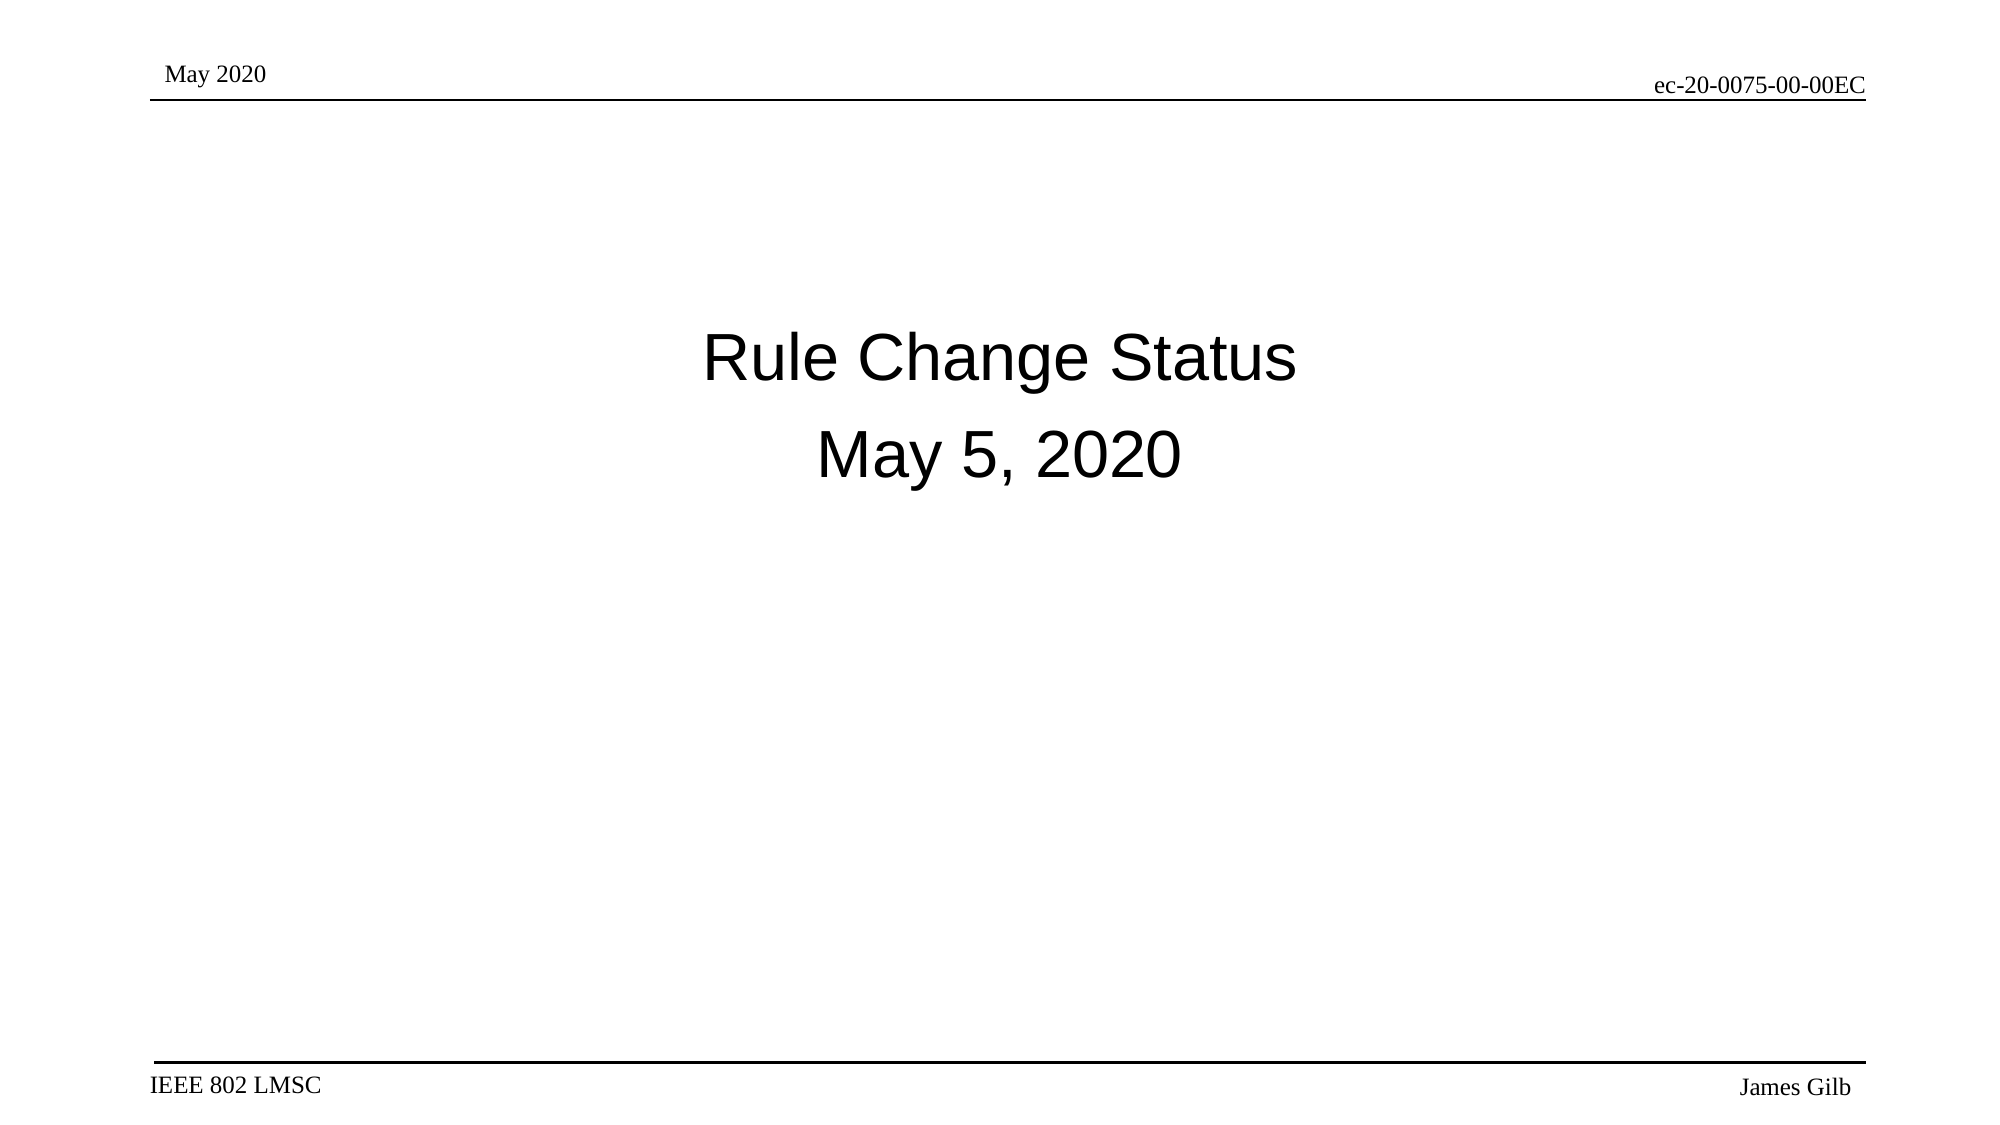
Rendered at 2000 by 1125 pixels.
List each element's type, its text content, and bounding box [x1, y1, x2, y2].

subtitle Rule Change Status May 5, 2020 [125, 112, 1876, 693]
